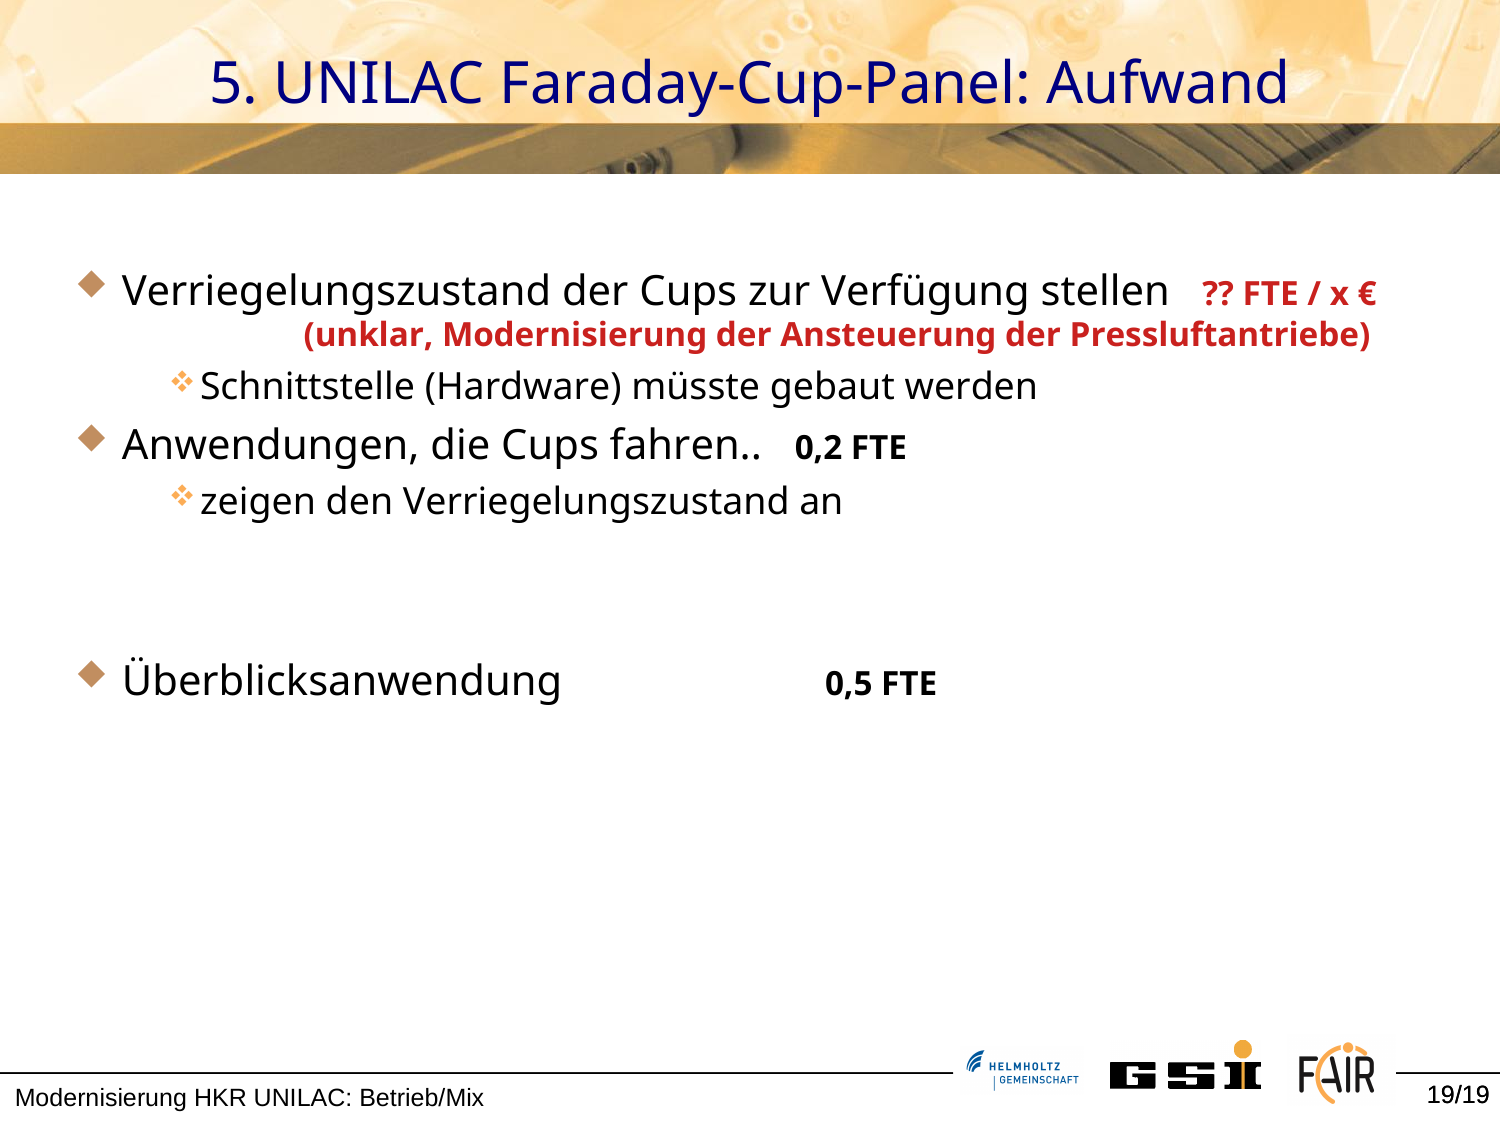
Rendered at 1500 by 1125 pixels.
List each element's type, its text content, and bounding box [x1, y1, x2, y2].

list Verriegelungszustand der Cups zur Verfügung stellen ?? FTE / x € (unklar, Modernisierung der Ansteuerung der Pressluftantriebe) Schnittstelle (Hardware) müsste gebaut werden Anwendungen, die Cups fahren.. 0,2 FTE zeigen den Verriegelungszustand an Überblicksanwendung 0,5 FTE [75, 263, 1425, 1006]
picture [960, 1046, 1084, 1095]
picture [1287, 1034, 1396, 1106]
title 5. UNILAC Faraday-Cup-Panel: Aufwand [0, 0, 1500, 174]
picture [1110, 1040, 1261, 1089]
